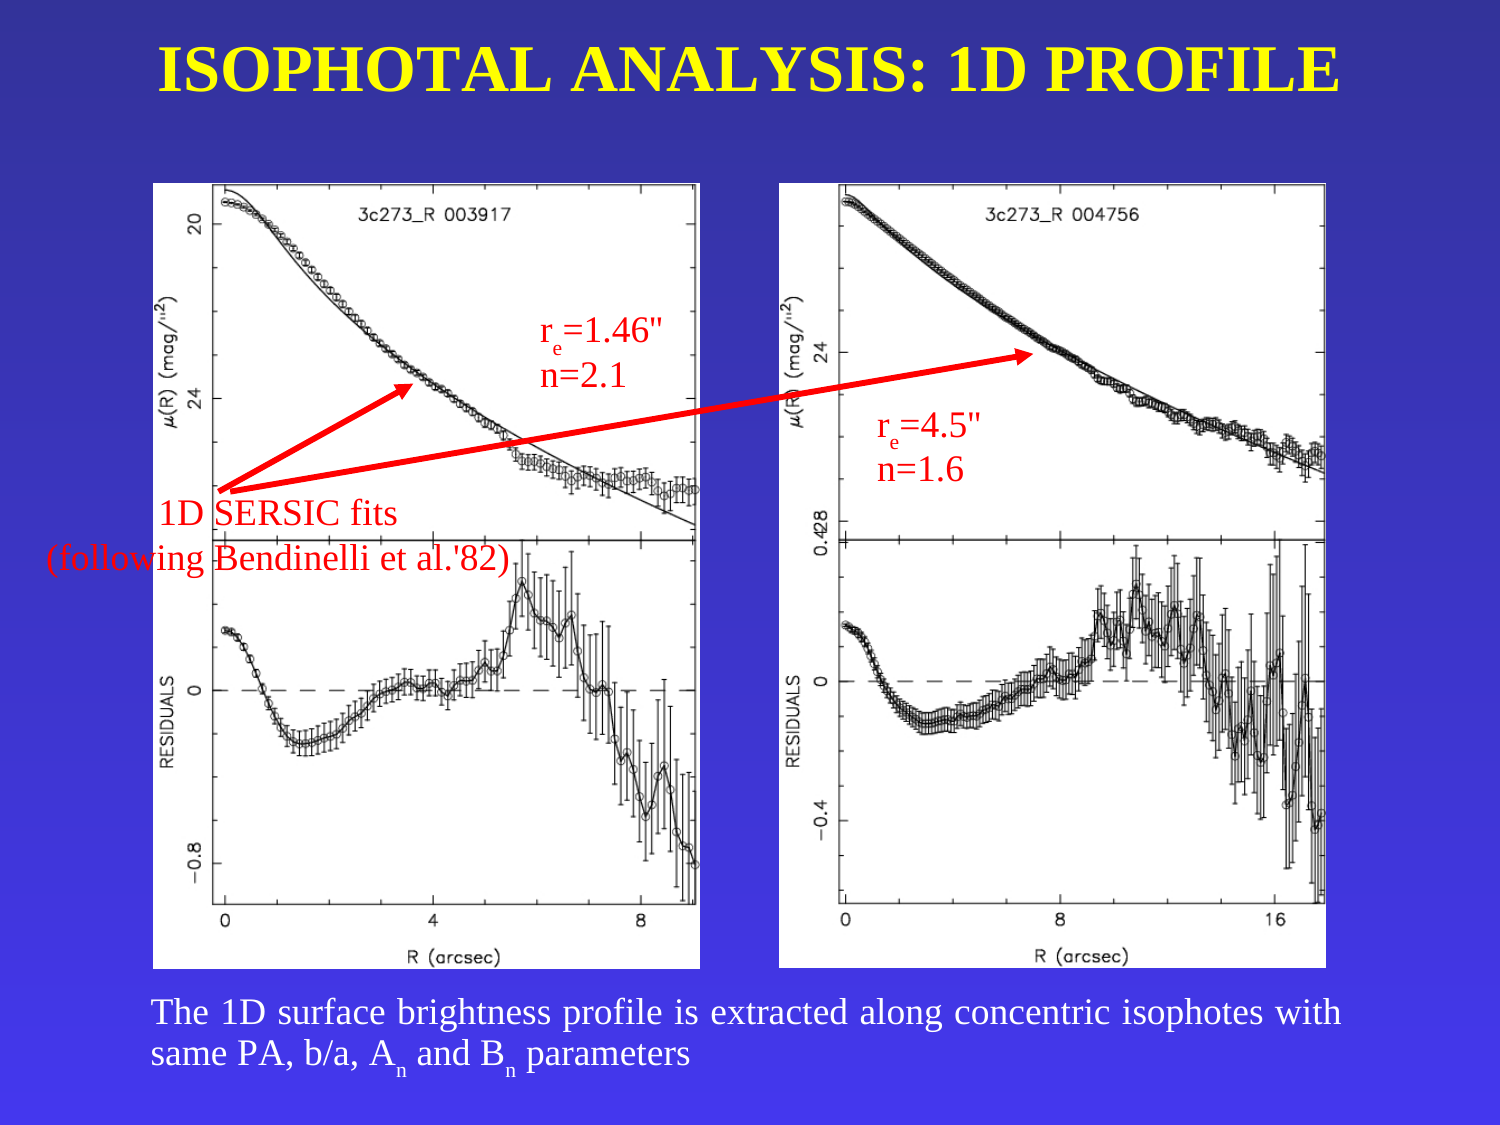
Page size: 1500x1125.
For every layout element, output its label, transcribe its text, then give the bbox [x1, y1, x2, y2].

picture [779, 183, 1326, 968]
text_box 1D SERSIC fits (following Bendinelli et al.'82)‏ [31, 488, 526, 587]
text_box re=4.5'' n=1.6 [862, 391, 1006, 503]
picture [153, 183, 700, 488]
text_box The 1D surface brightness profile is extracted along concentric isophotes with same PA, b/a, An and Bn parameters [135, 980, 1359, 1092]
text_box ISOPHOTAL ANALYSIS: 1D PROFILE [106, 29, 1394, 113]
text_box re=1.46'' n=2.1 [525, 296, 689, 408]
picture [153, 415, 700, 969]
